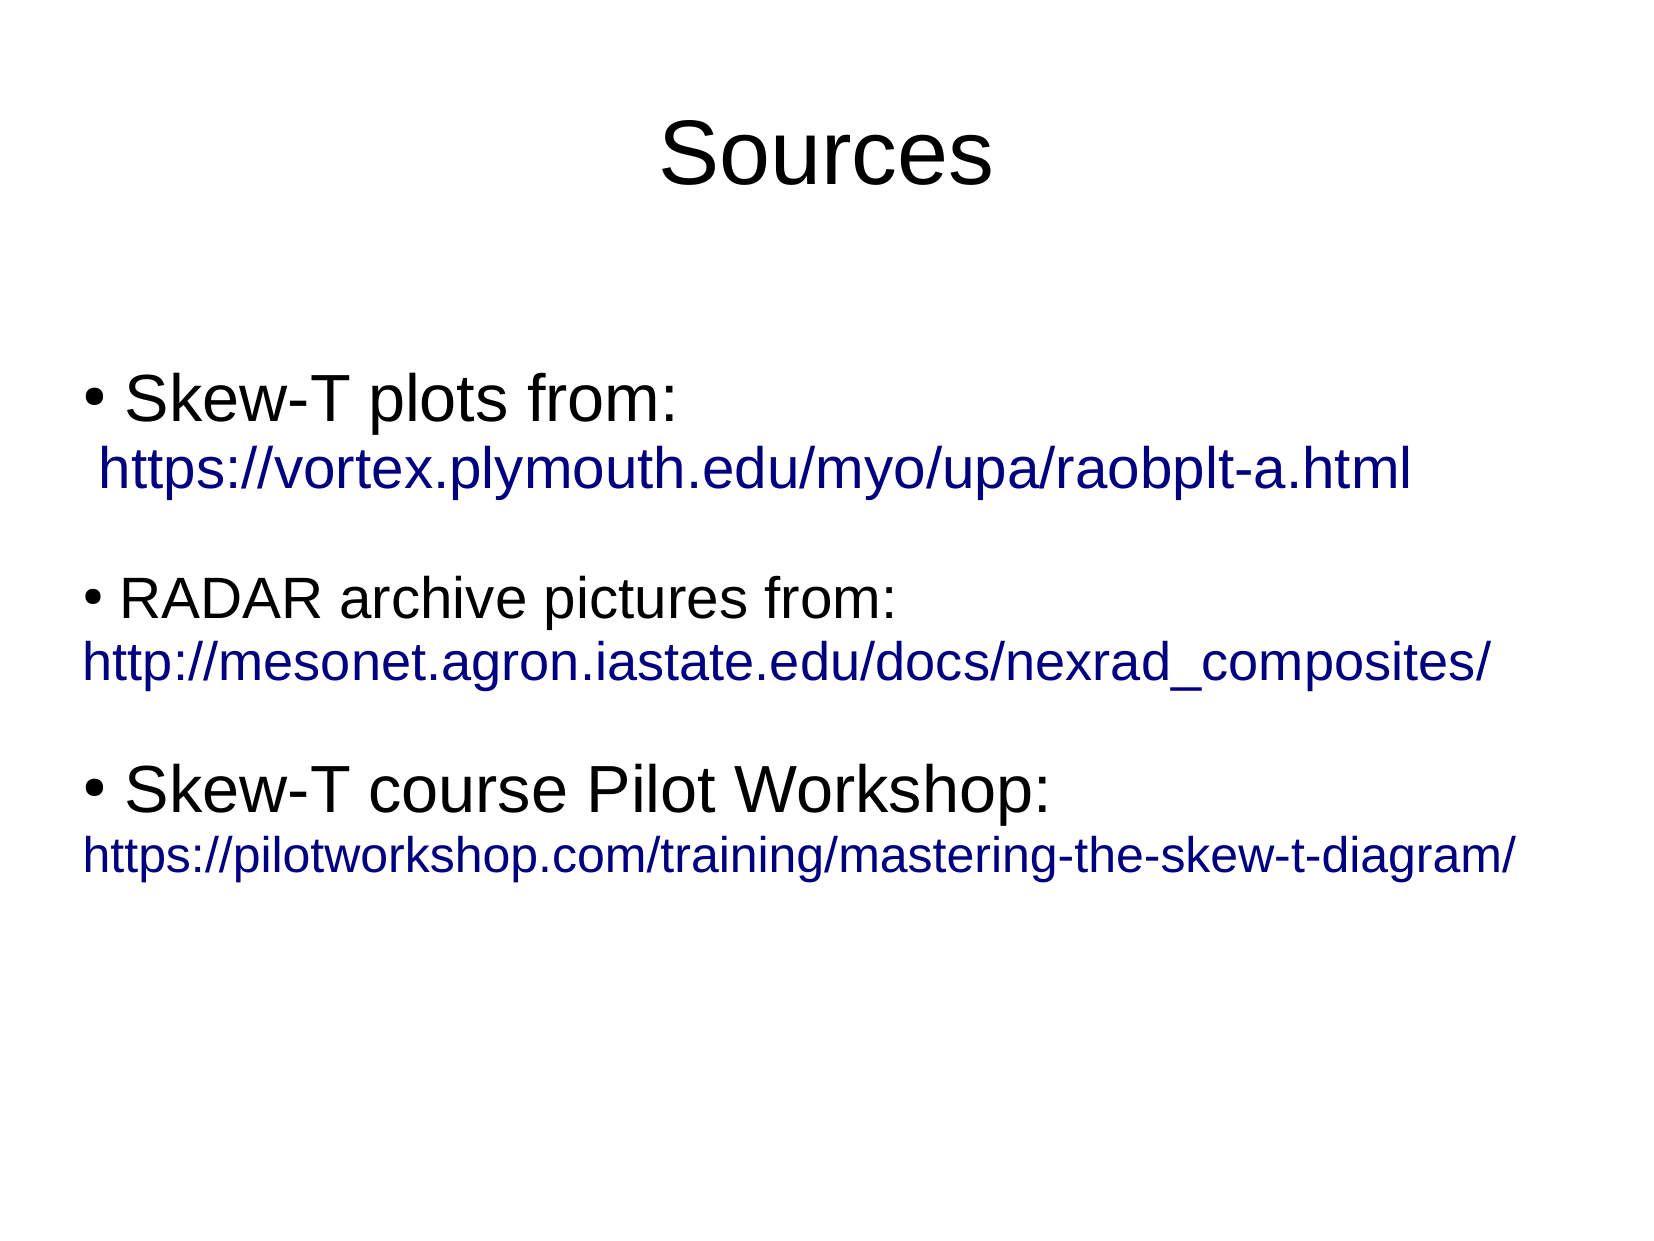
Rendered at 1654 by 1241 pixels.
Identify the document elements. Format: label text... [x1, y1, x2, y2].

subtitle Skew-T plots from: https://vortex.plymouth.edu/myo/upa/raobplt-a.html RADAR archive pictures from: http://mesonet.agron.iastate.edu/docs/nexrad_composites/ Skew-T course Pilot Workshop: https://pilotworkshop.com/training/mastering-the-skew-t-diagram/ [82, 290, 1571, 1010]
title Sources [82, 49, 1571, 257]
